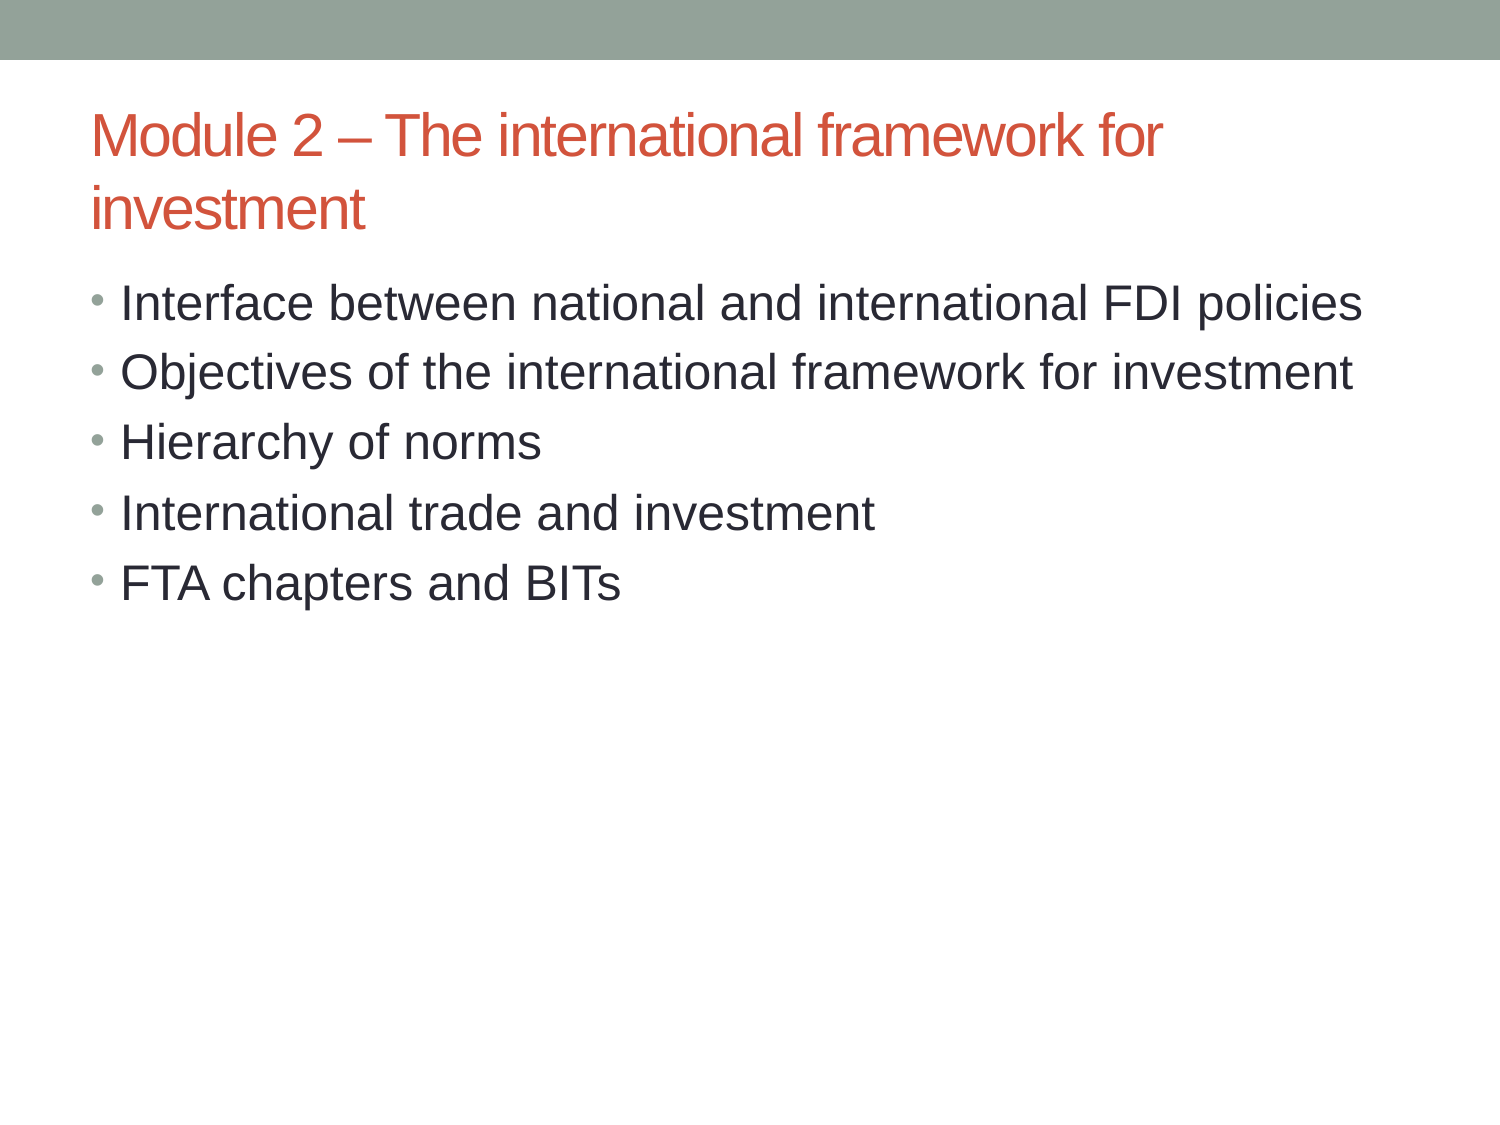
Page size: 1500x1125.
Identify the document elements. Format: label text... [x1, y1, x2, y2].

list Interface between national and international FDI policies Objectives of the international framework for investment Hierarchy of norms International trade and investment FTA chapters and BITs [75, 262, 1425, 1063]
title Module 2 – The international framework for investment [75, 87, 1425, 250]
